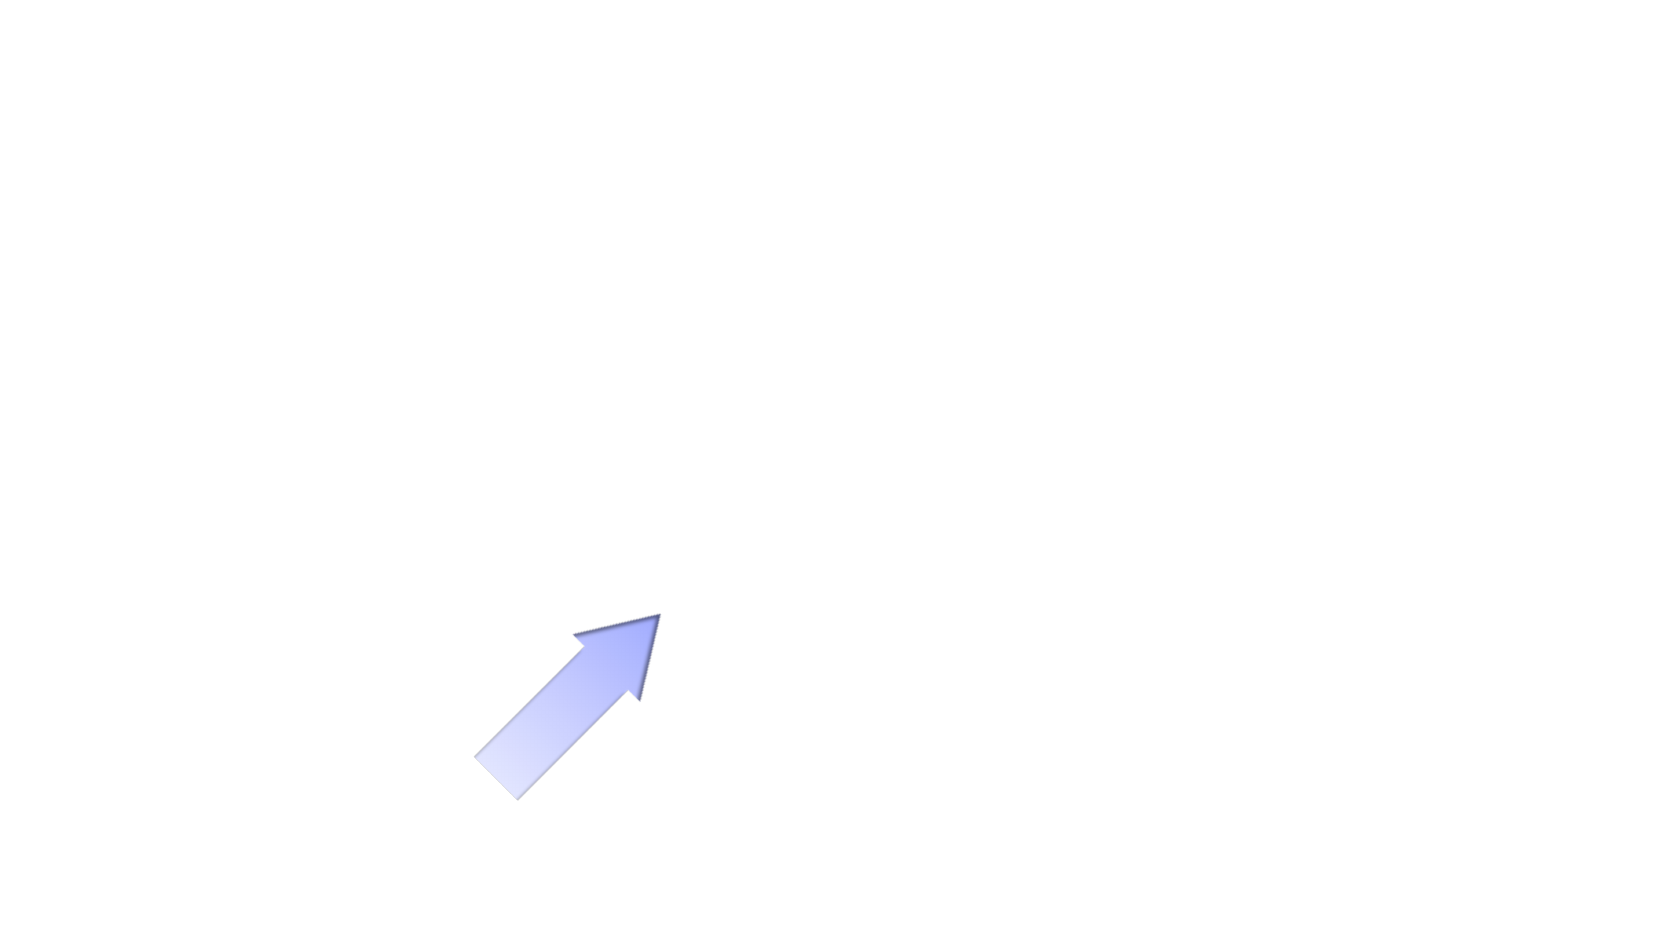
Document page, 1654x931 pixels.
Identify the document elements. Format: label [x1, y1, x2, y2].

picture [461, 579, 695, 813]
